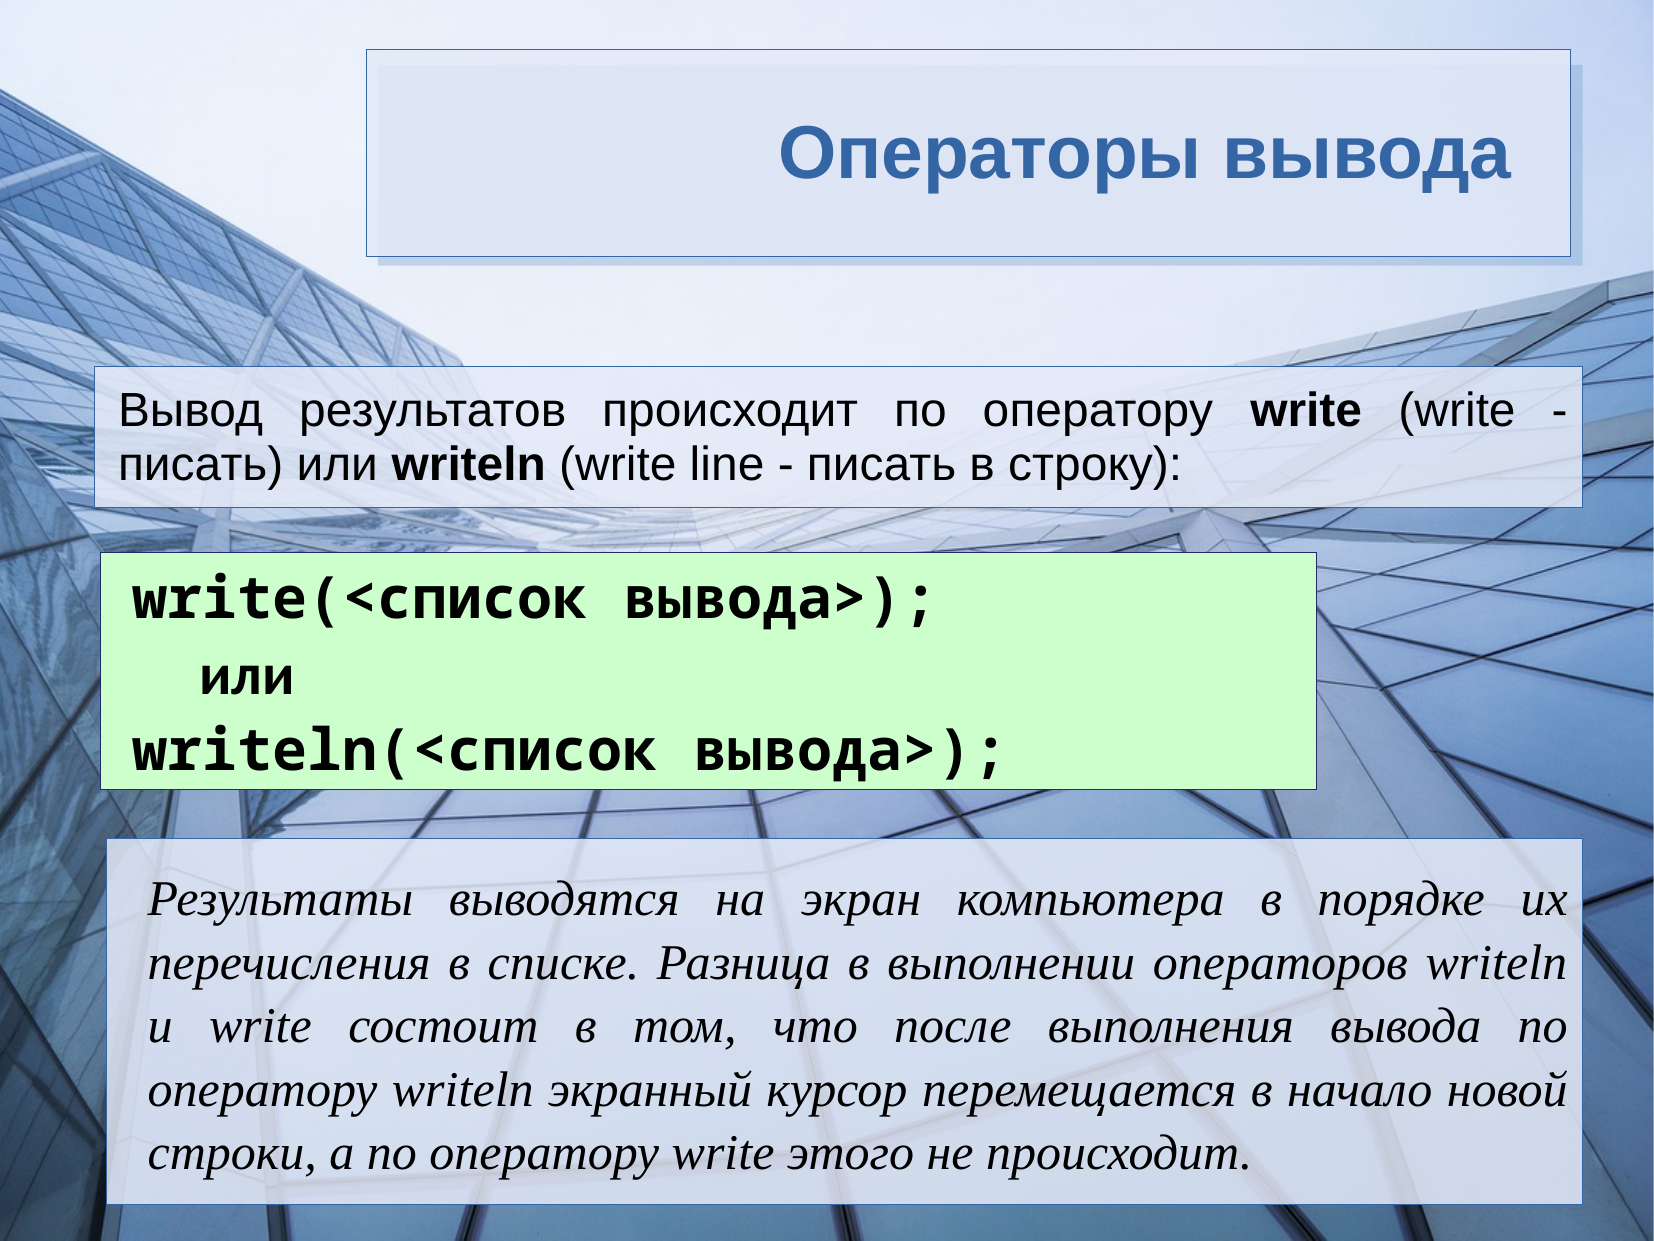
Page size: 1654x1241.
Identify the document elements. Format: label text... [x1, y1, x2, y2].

title Операторы вывода [366, 49, 1571, 257]
text_box [377, 64, 1583, 266]
picture [0, 0, 1654, 1241]
text_box Вывод результатов происходит по оператору write (write - писать) или writeln (write line - писать в строку): [94, 366, 1583, 508]
text_box Результаты выводятся на экран компьютера в порядке их перечисления в списке. Разница в выполнении операторов writeln и write состоит в том, что после выполнения вывода по оператору writeln экранный курсор перемещается в начало новой строки, а по оператору write этого не происходит. [106, 838, 1583, 1205]
text_box write(<список вывода>); или writeln(<список вывода>); [100, 552, 1317, 790]
